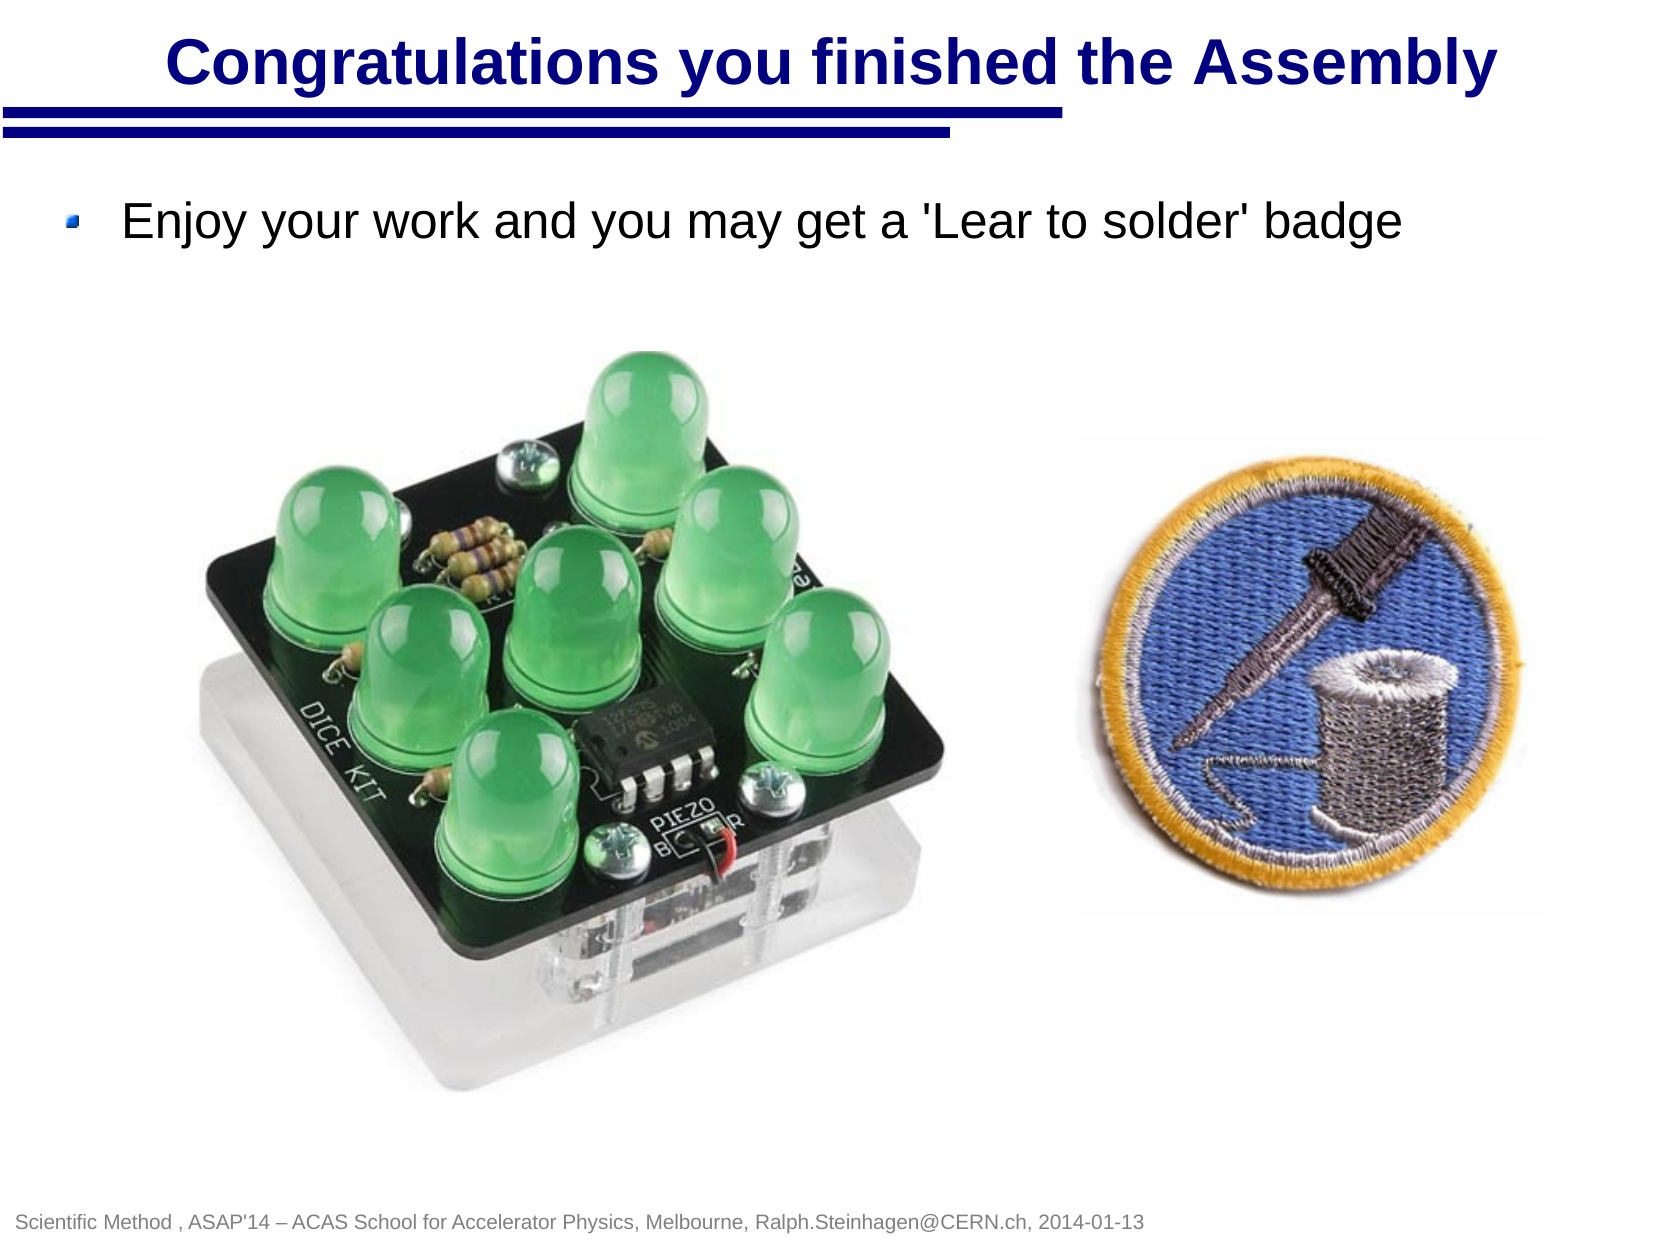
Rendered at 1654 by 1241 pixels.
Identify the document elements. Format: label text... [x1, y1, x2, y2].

picture [182, 351, 964, 1093]
picture [1073, 435, 1549, 917]
title Congratulations you finished the Assembly [165, 0, 1591, 124]
list Enjoy your work and you may get a 'Lear to solder' badge [65, 192, 1628, 1205]
